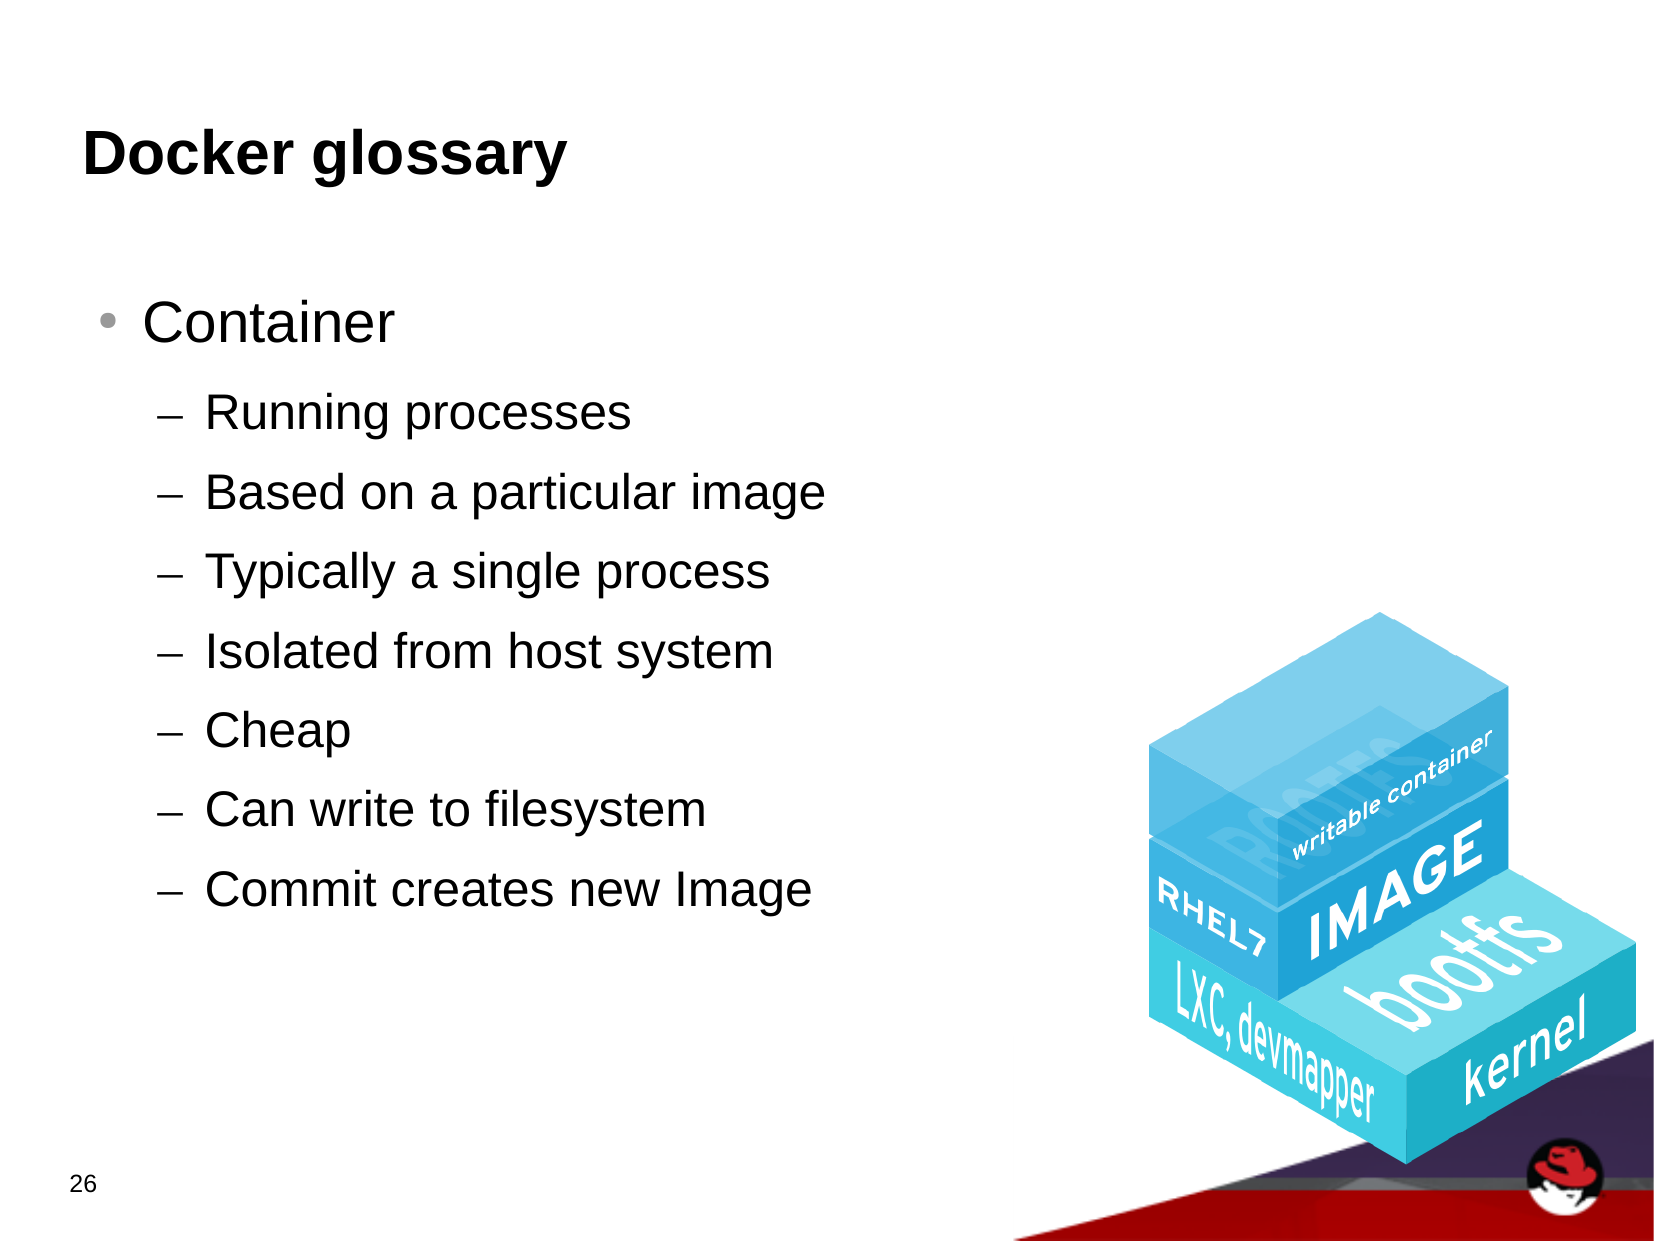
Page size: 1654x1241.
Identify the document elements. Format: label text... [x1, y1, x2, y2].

title Docker glossary [82, 49, 1571, 257]
picture [1012, 509, 1654, 1241]
list Container Running processes Based on a particular image Typically a single process Isolated from host system Cheap Can write to filesystem Commit creates new Image [82, 290, 1571, 995]
